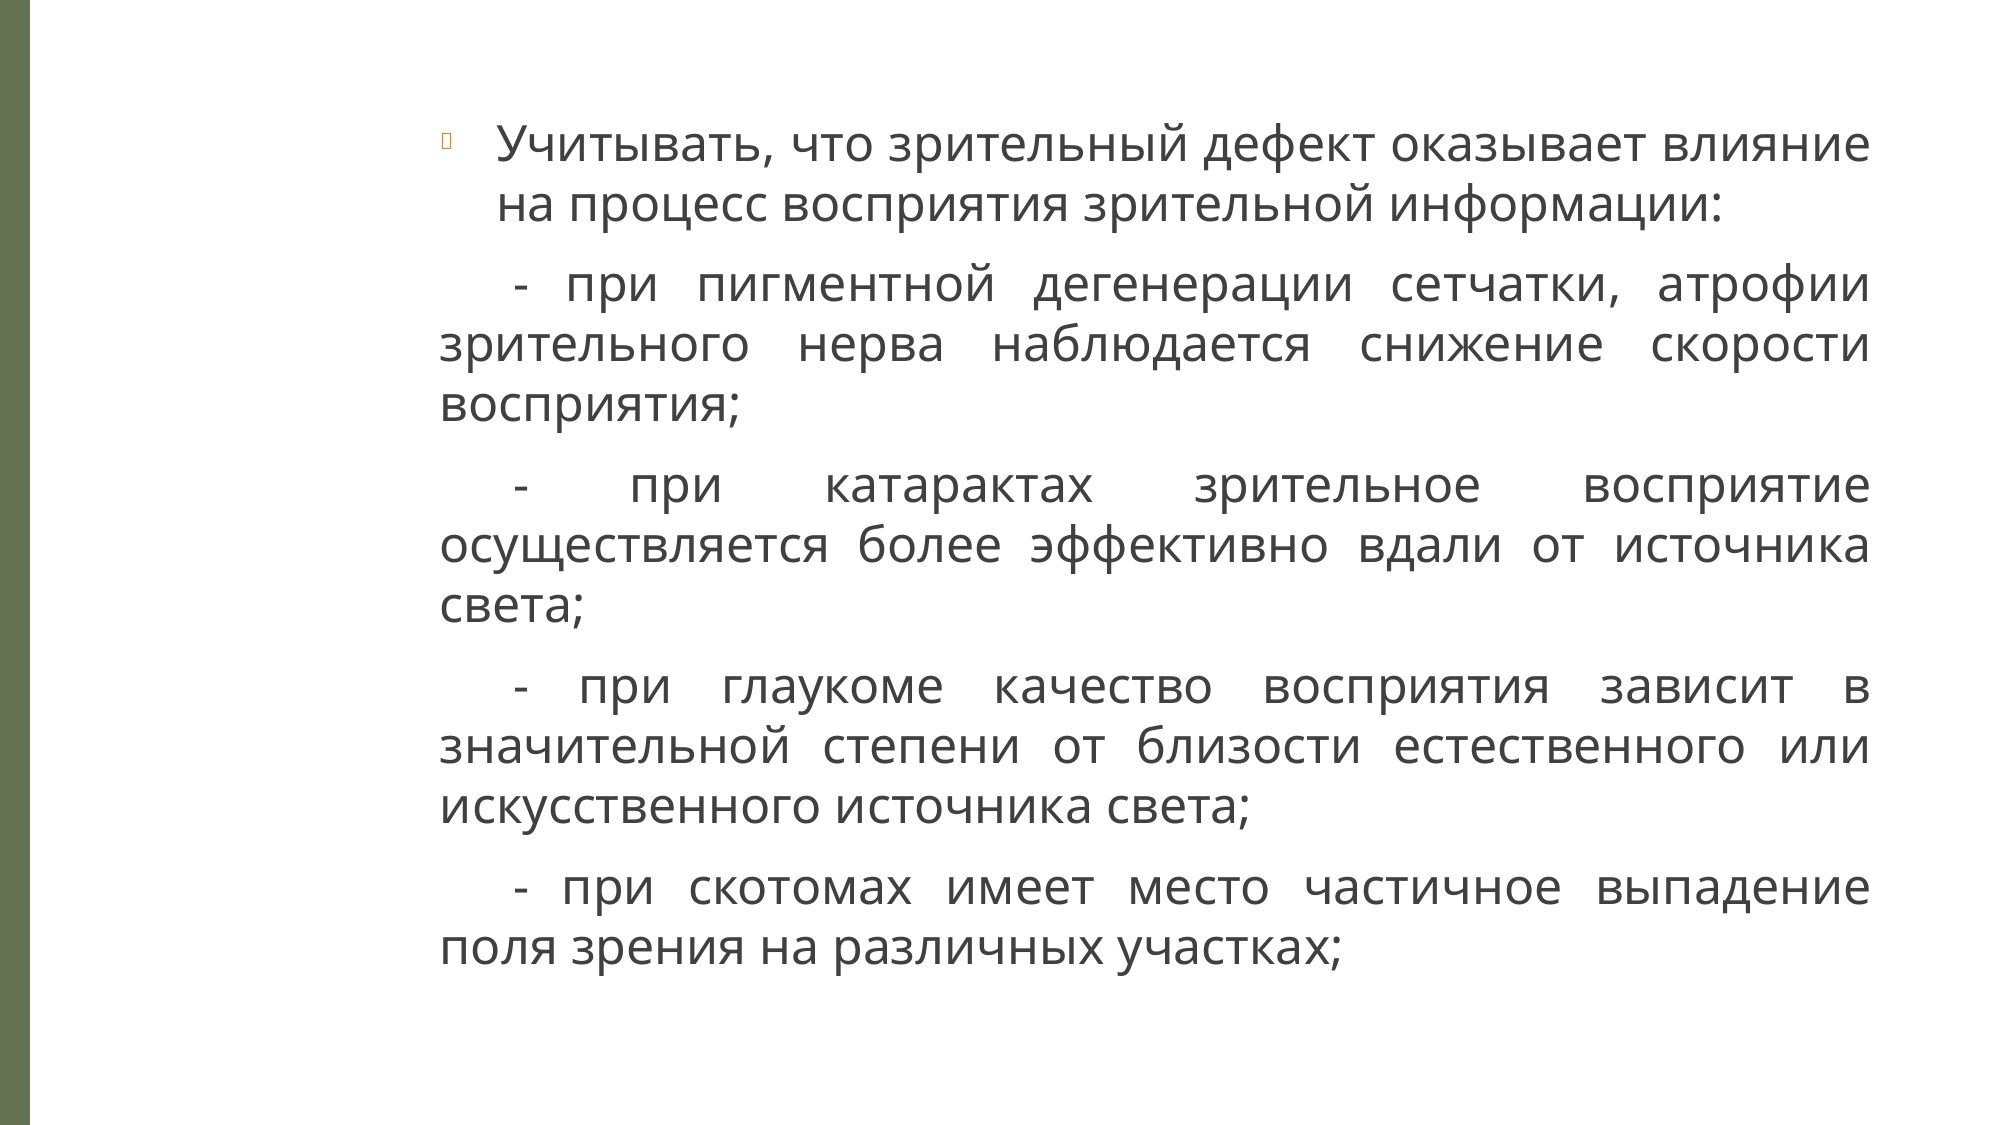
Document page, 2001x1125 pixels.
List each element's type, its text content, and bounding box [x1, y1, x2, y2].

list Учитывать, что зрительный дефект оказывает влияние на процесс восприятия зрительной информации: - при пигментной дегенерации сетчатки, атрофии зрительного нерва наблюдается снижение скорости восприятия; - при катарактах зрительное восприятие осуществляется более эффективно вдали от источника света; - при глаукоме качество восприятия зависит в значительной степени от близости естественного или искусственного источника света; - при скотомах имеет место частичное выпадение поля зрения на различных участках; [424, 96, 1888, 970]
